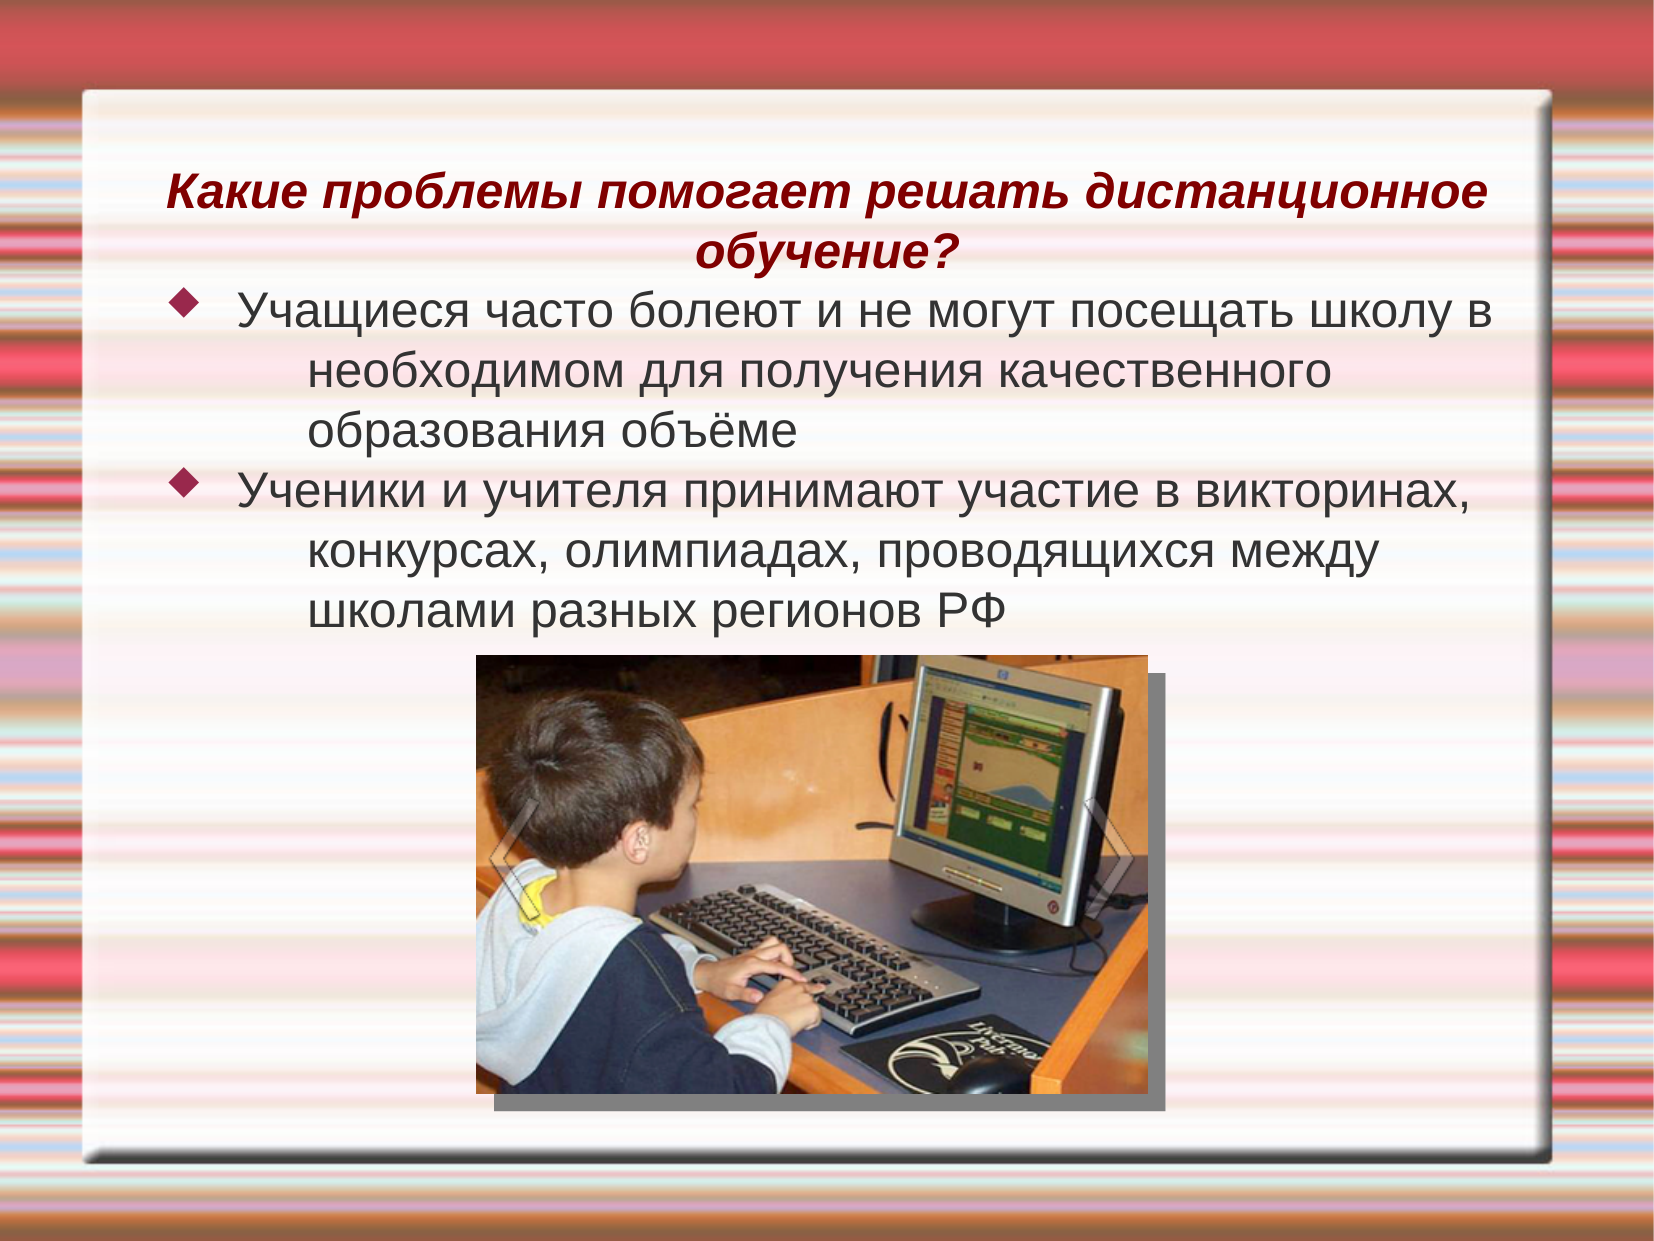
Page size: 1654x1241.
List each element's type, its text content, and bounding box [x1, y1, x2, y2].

picture [476, 655, 1148, 1094]
list Учащиеся часто болеют и не могут посещать школу в необходимом для получения качественного образования объёме Ученики и учителя принимают участие в викторинах, конкурсах, олимпиадах, проводящихся между школами разных регионов РФ [141, 277, 1523, 1059]
title Какие проблемы помогает решать дистанционное обучение? [121, 114, 1534, 322]
